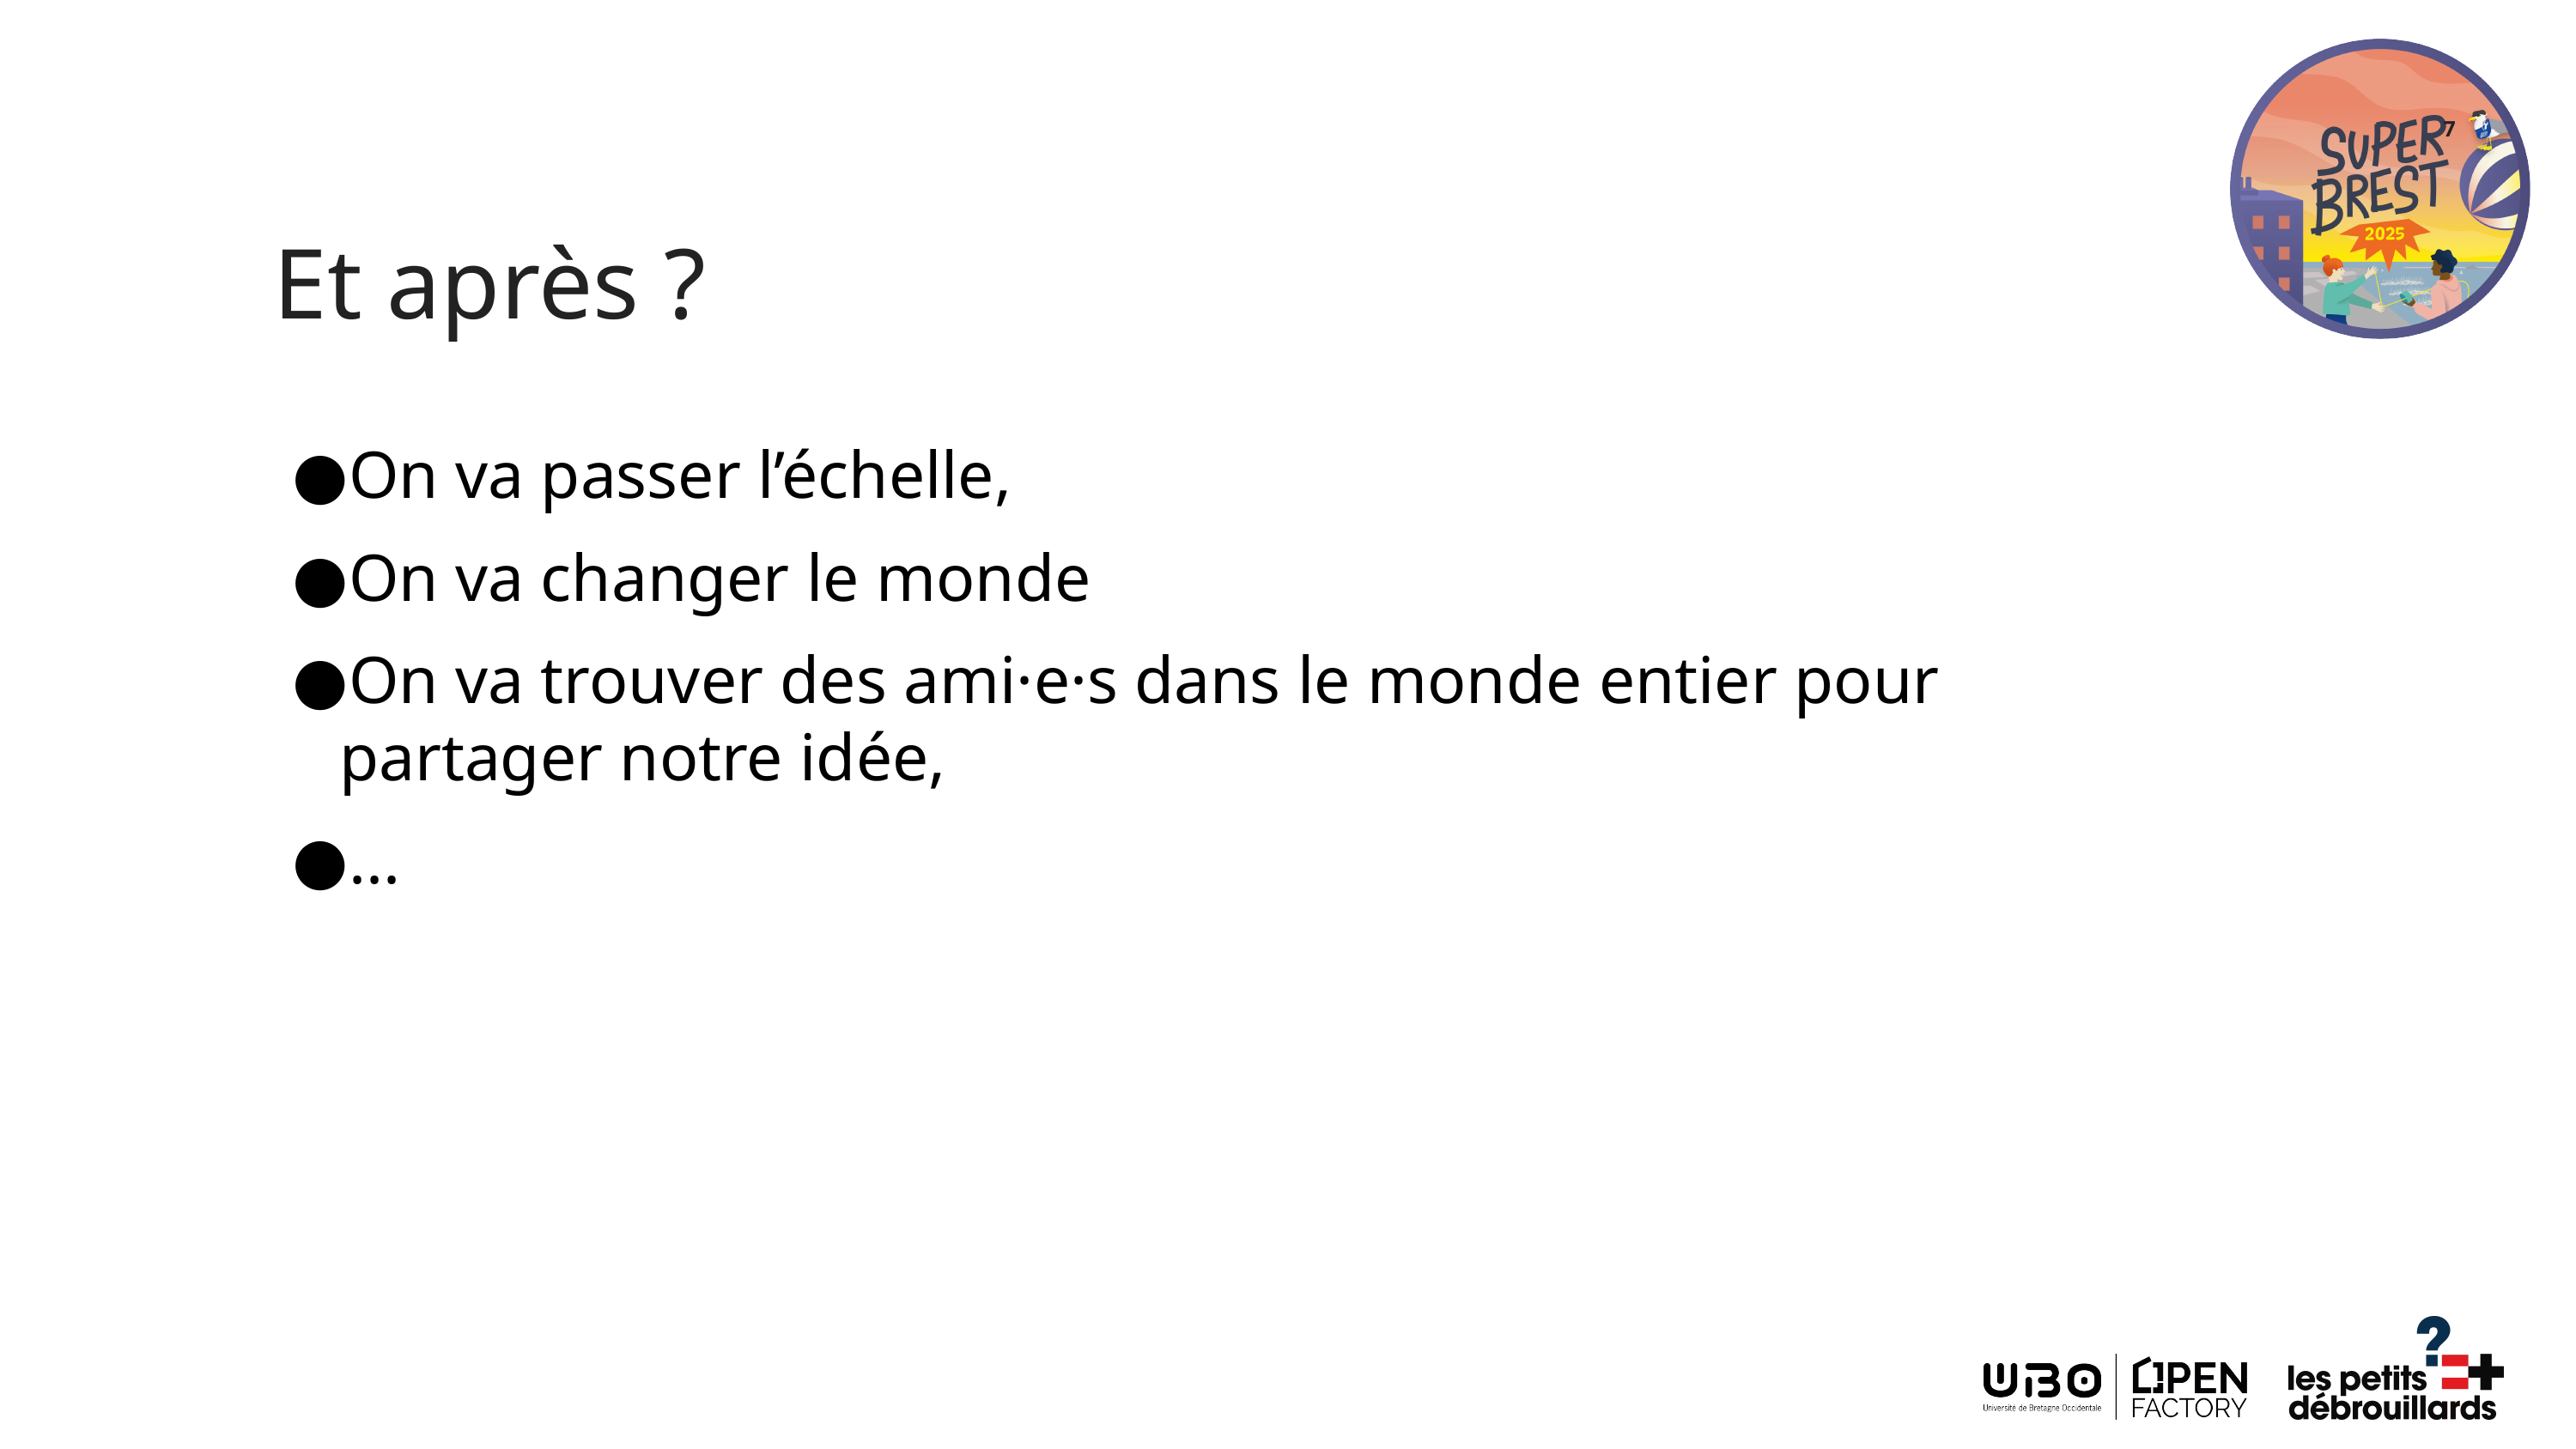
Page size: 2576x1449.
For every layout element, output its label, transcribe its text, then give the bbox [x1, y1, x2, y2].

list On va passer l’échelle, On va changer le monde On va trouver des ami·e·s dans le monde entier pour partager notre idée, ... [275, 433, 2188, 1122]
picture [1984, 1354, 2247, 1420]
picture [2230, 39, 2530, 339]
picture [2288, 1316, 2504, 1420]
title Et après ? [273, 217, 1741, 434]
slide_number <numéro> [2307, 93, 2456, 145]
